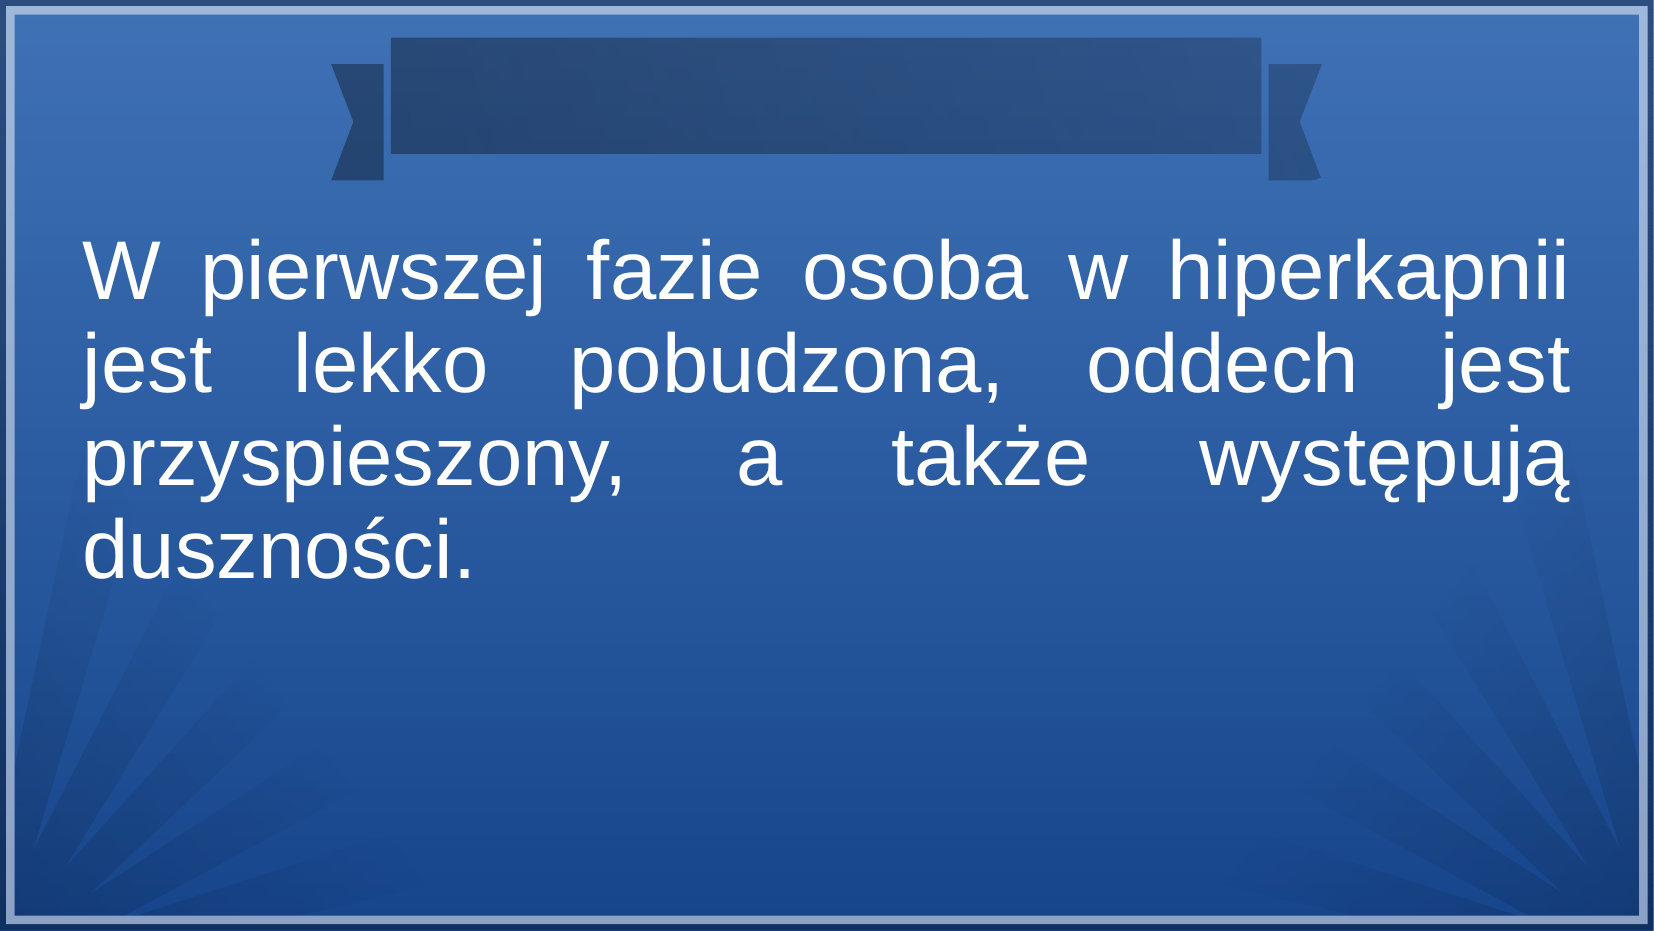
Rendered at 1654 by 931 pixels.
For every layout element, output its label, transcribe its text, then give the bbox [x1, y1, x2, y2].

list W pierwszej fazie osoba w hiperkapnii jest lekko pobudzona, oddech jest przyspieszony, a także występują duszności. [82, 224, 1571, 848]
